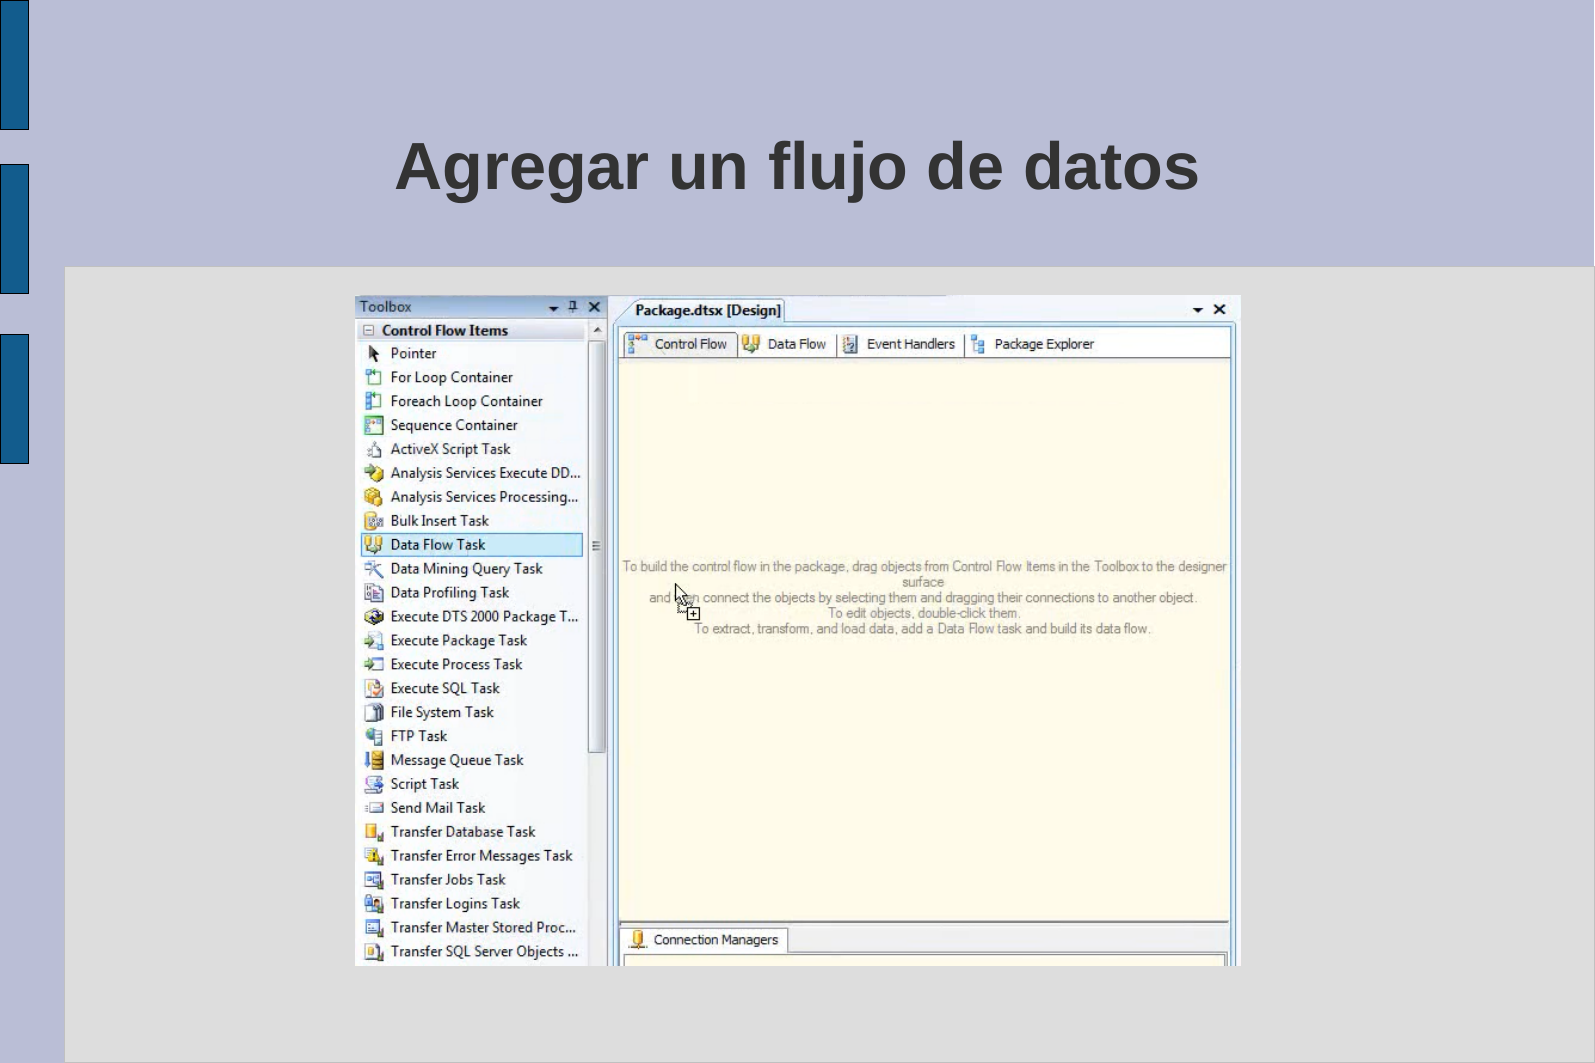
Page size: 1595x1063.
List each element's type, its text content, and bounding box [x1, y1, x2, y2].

title Agregar un flujo de datos [117, 78, 1479, 256]
picture [355, 295, 1241, 966]
